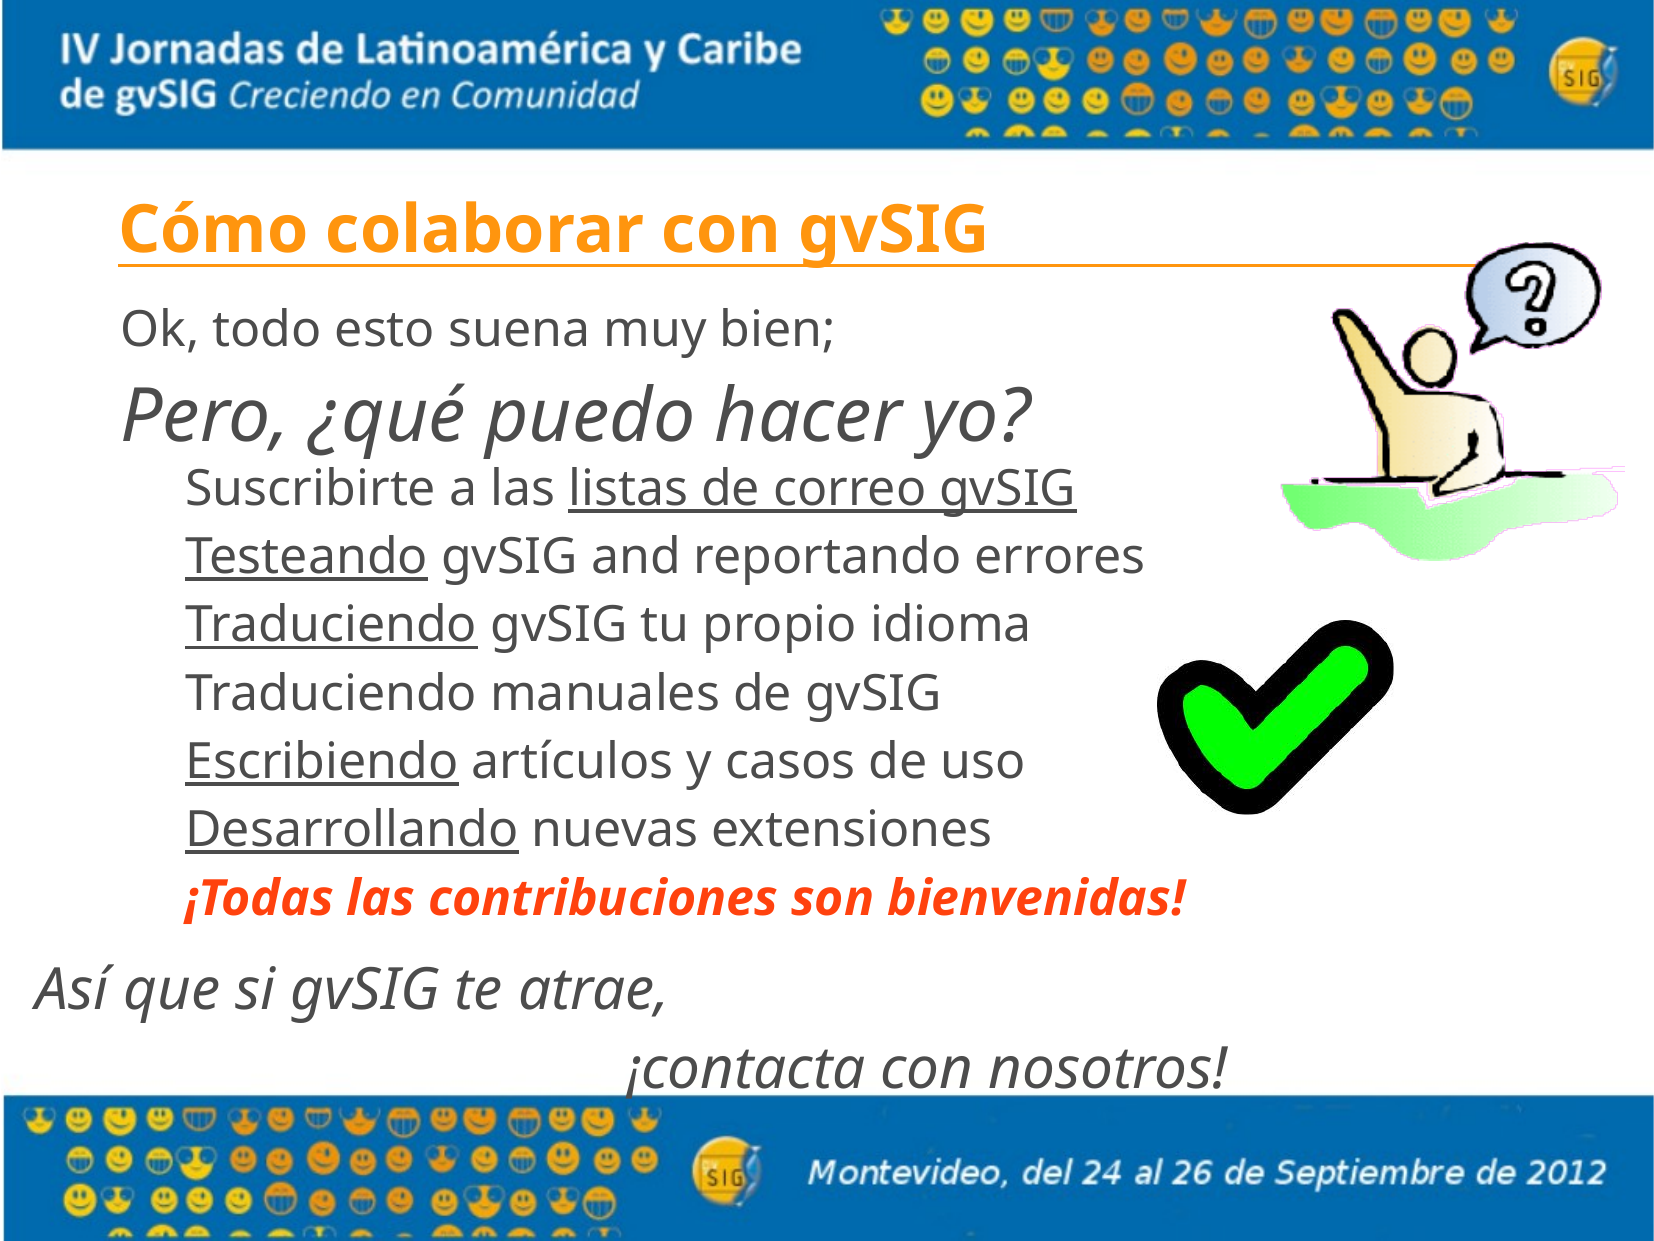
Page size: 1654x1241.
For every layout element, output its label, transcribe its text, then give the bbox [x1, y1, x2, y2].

text_box Así que si gvSIG te atrae, ¡contacta con nosotros! [35, 958, 1619, 1095]
title Cómo colaborar con gvSIG [118, 187, 1607, 266]
text_box Suscribirte a las listas de correo gvSIG Testeando gvSIG and reportando errores Traduciendo gvSIG tu propio idioma Traduciendo manuales de gvSIG Escribiendo artículos y casos de uso Desarrollando nuevas extensiones ¡Todas las contribuciones son bienvenidas! [185, 486, 1453, 895]
picture [1, 0, 1654, 1241]
text_box Ok, todo esto suena muy bien; Pero, ¿qué puedo hacer yo? [120, 304, 1269, 451]
